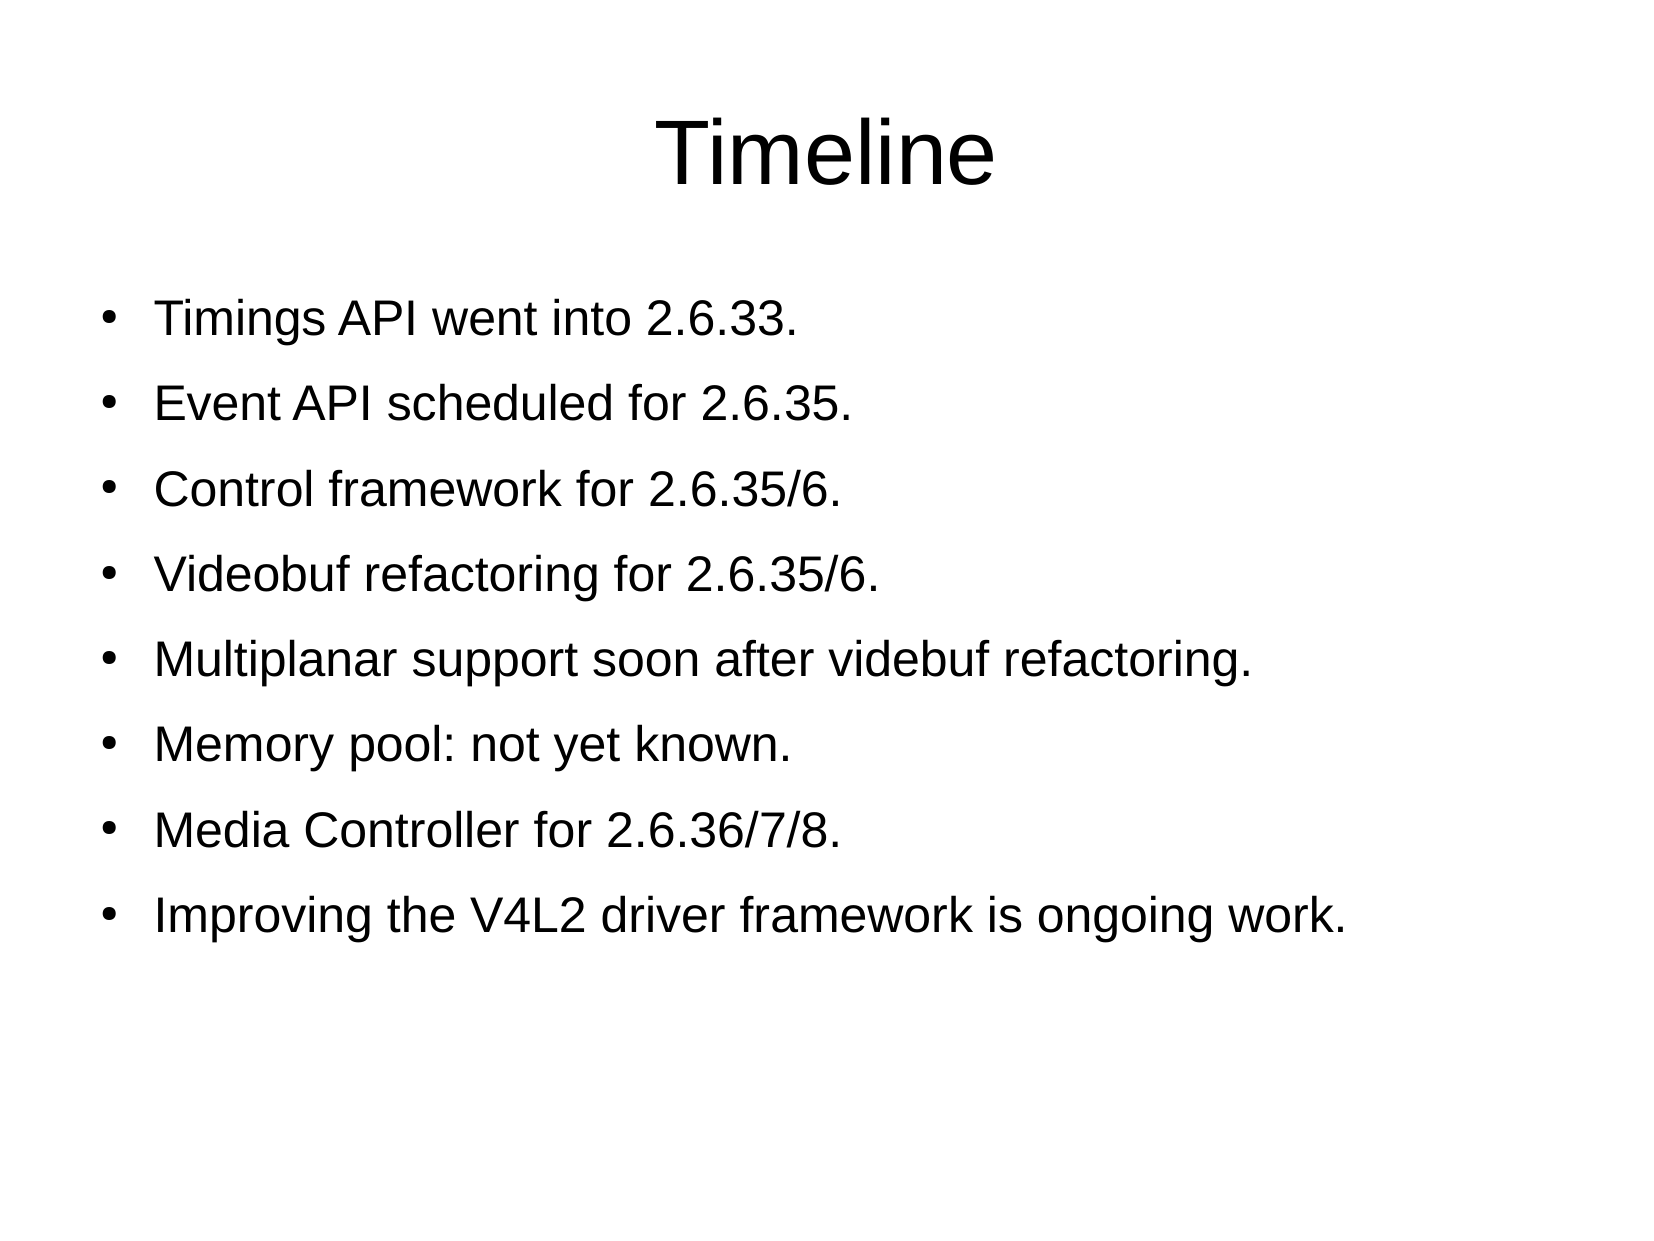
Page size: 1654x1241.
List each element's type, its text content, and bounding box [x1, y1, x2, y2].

list Timings API went into 2.6.33. Event API scheduled for 2.6.35. Control framework for 2.6.35/6. Videobuf refactoring for 2.6.35/6. Multiplanar support soon after videbuf refactoring. Memory pool: not yet known. Media Controller for 2.6.36/7/8. Improving the V4L2 driver framework is ongoing work. [82, 290, 1571, 1094]
title Timeline [82, 56, 1571, 250]
